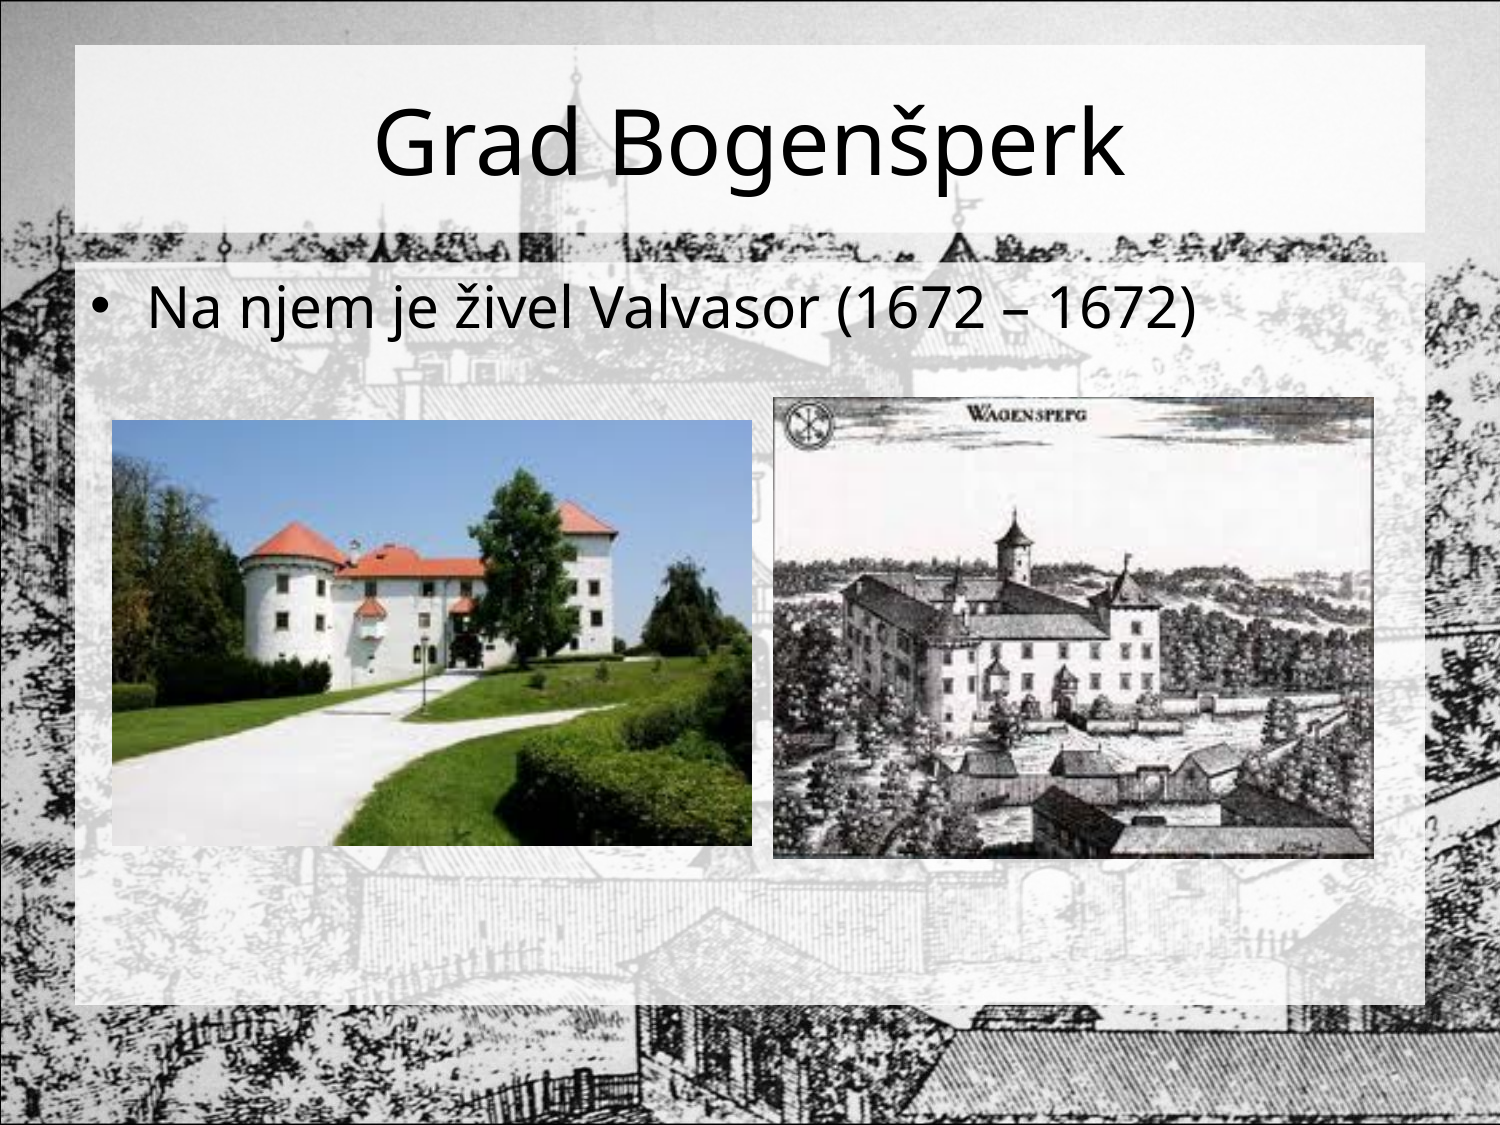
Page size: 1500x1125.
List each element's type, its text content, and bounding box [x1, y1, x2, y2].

list Na njem je živel Valvasor (1672 – 1672) [75, 262, 1425, 1005]
title Grad Bogenšperk [75, 45, 1425, 233]
picture [0, 0, 1500, 1125]
